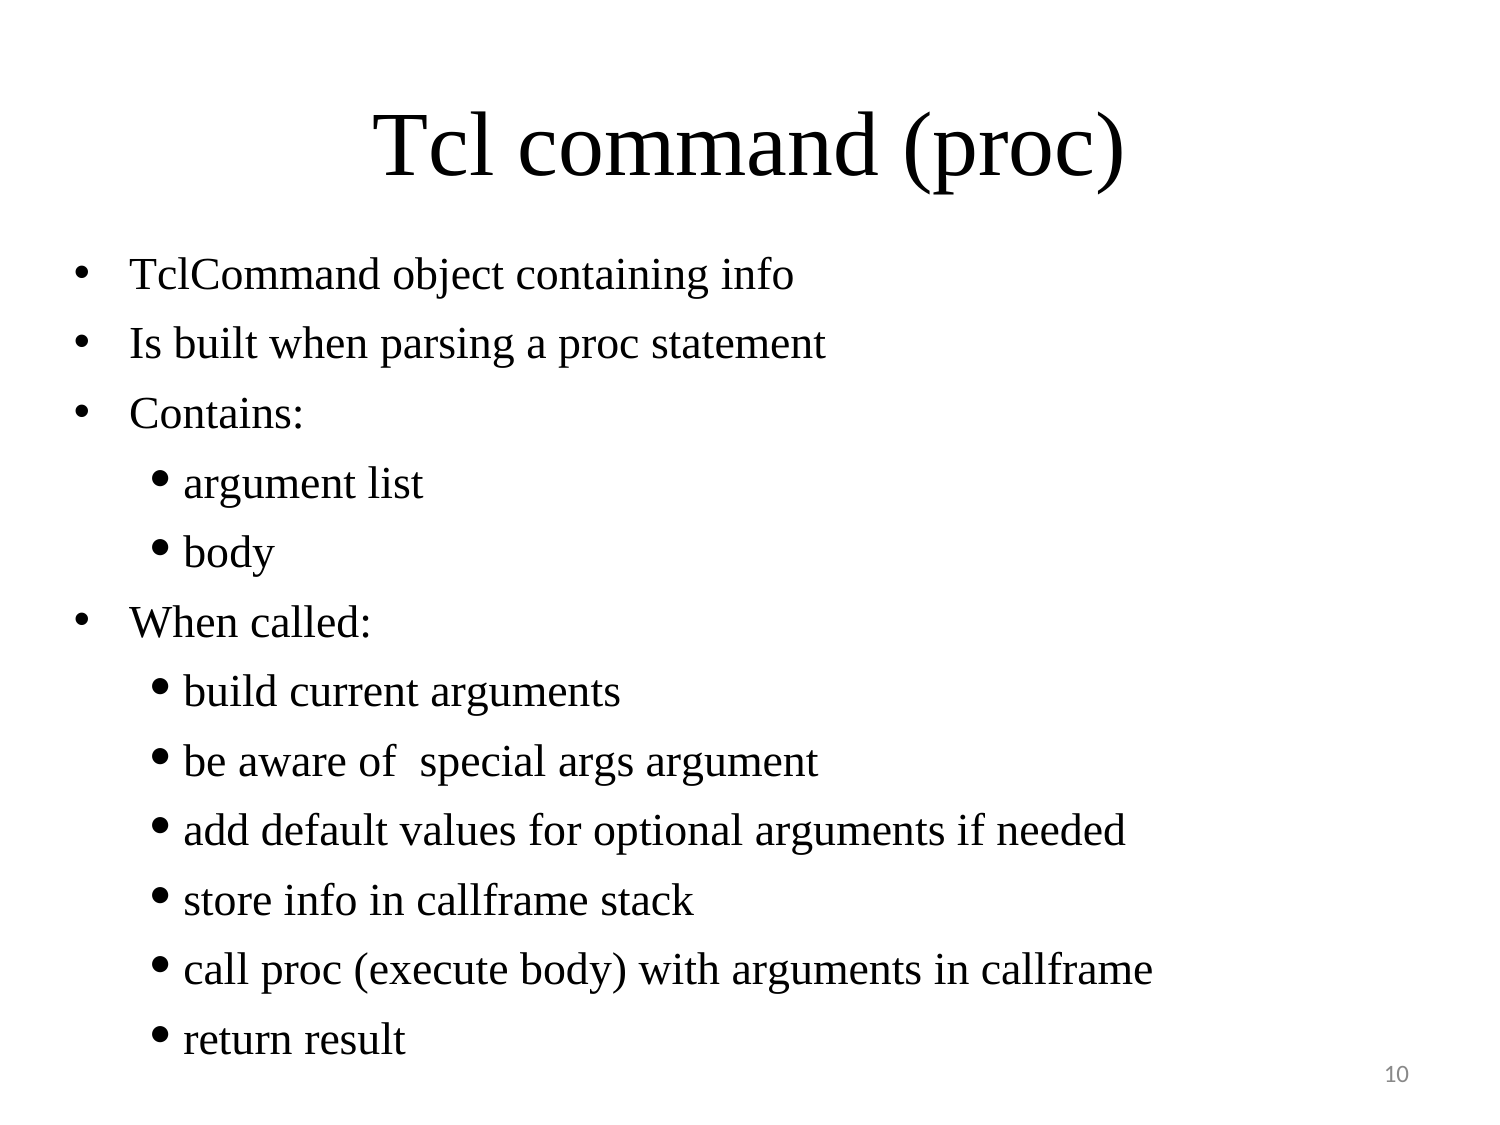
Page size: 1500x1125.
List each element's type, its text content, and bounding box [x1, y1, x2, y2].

text_box Tcl command (proc) [75, 45, 1426, 233]
text_box TclCommand object containing info Is built when parsing a proc statement Contains: argument list body When called: build current arguments be aware of special args argument add default values for optional arguments if needed store info in callframe stack call proc (execute body) with arguments in callframe return result [59, 236, 1410, 1004]
